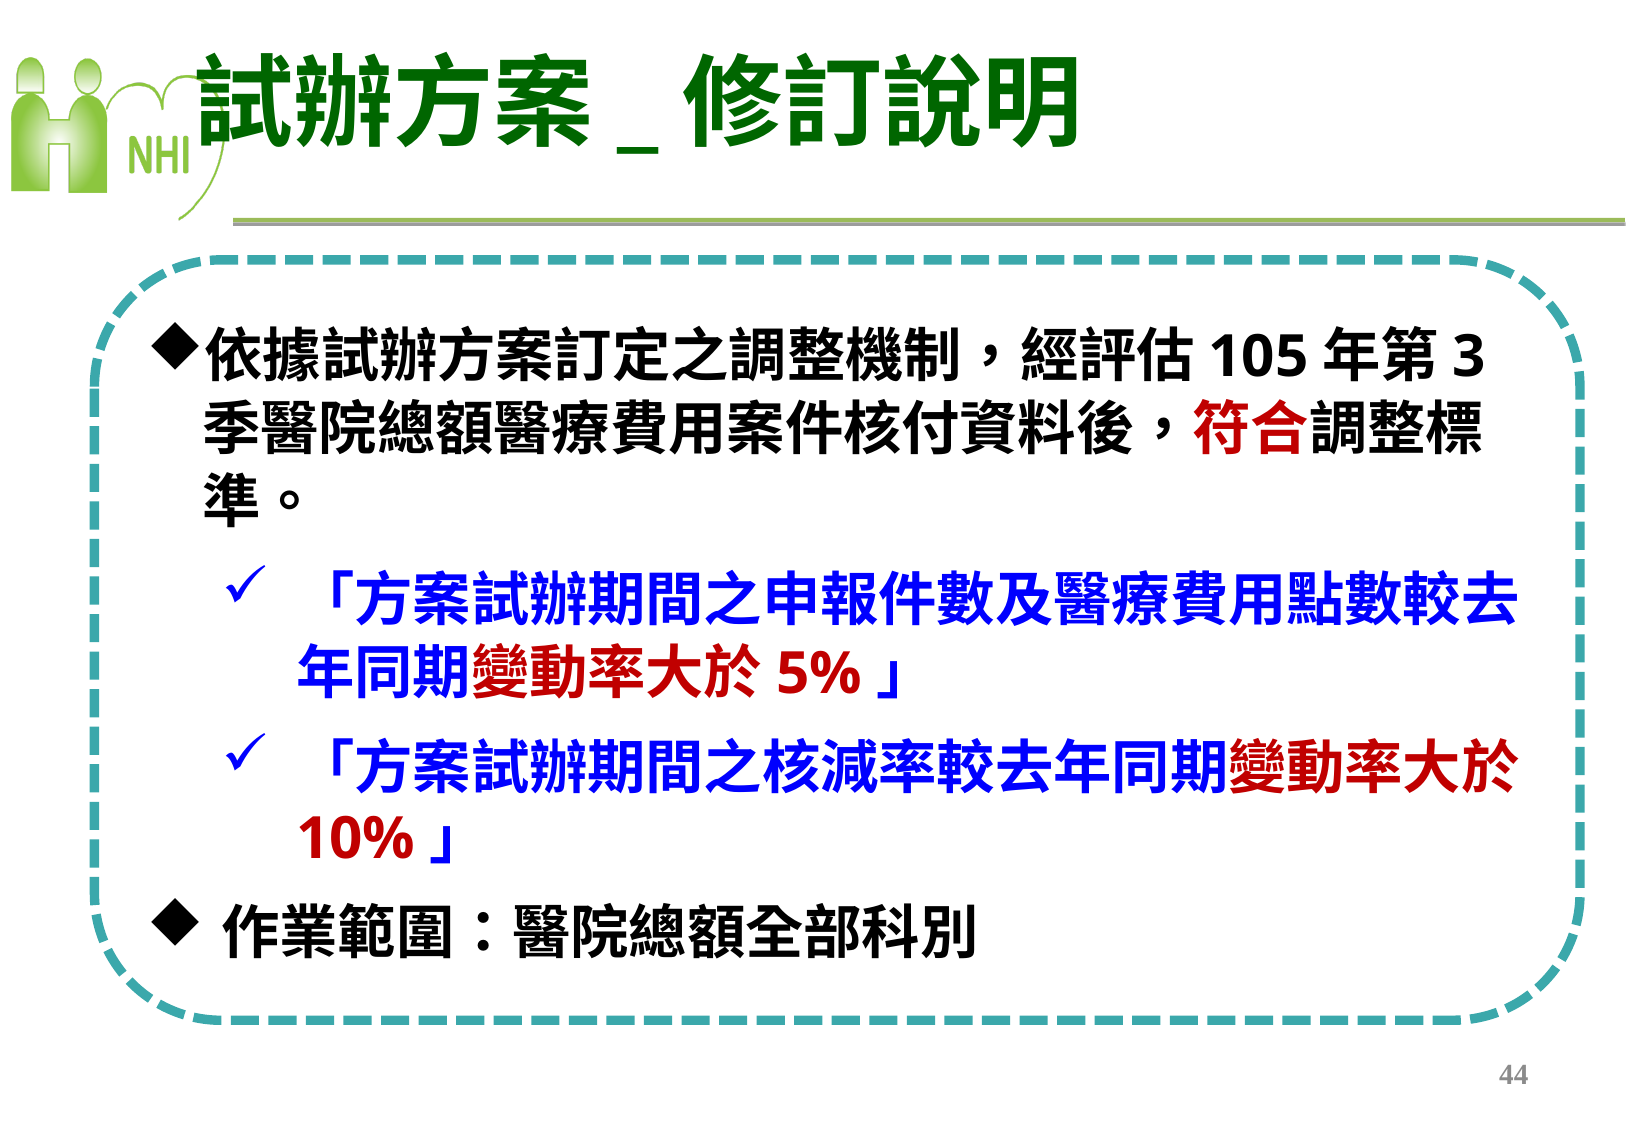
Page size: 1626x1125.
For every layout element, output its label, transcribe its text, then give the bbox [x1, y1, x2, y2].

picture [0, 42, 233, 233]
text_box 依據試辦方案訂定之調整機制，經評估105年第3季醫院總額醫療費用案件核付資料後，符合調整標準。 「方案試辦期間之申報件數及醫療費用點數較去年同期變動率大於5%」 「方案試辦期間之核減率較去年同期變動率大於10%」 作業範圍：醫院總額全部科別 [94, 259, 1581, 1021]
text_box 試辦方案_修訂說明 [162, 31, 1564, 219]
slide_number <編號> [1164, 1042, 1544, 1103]
